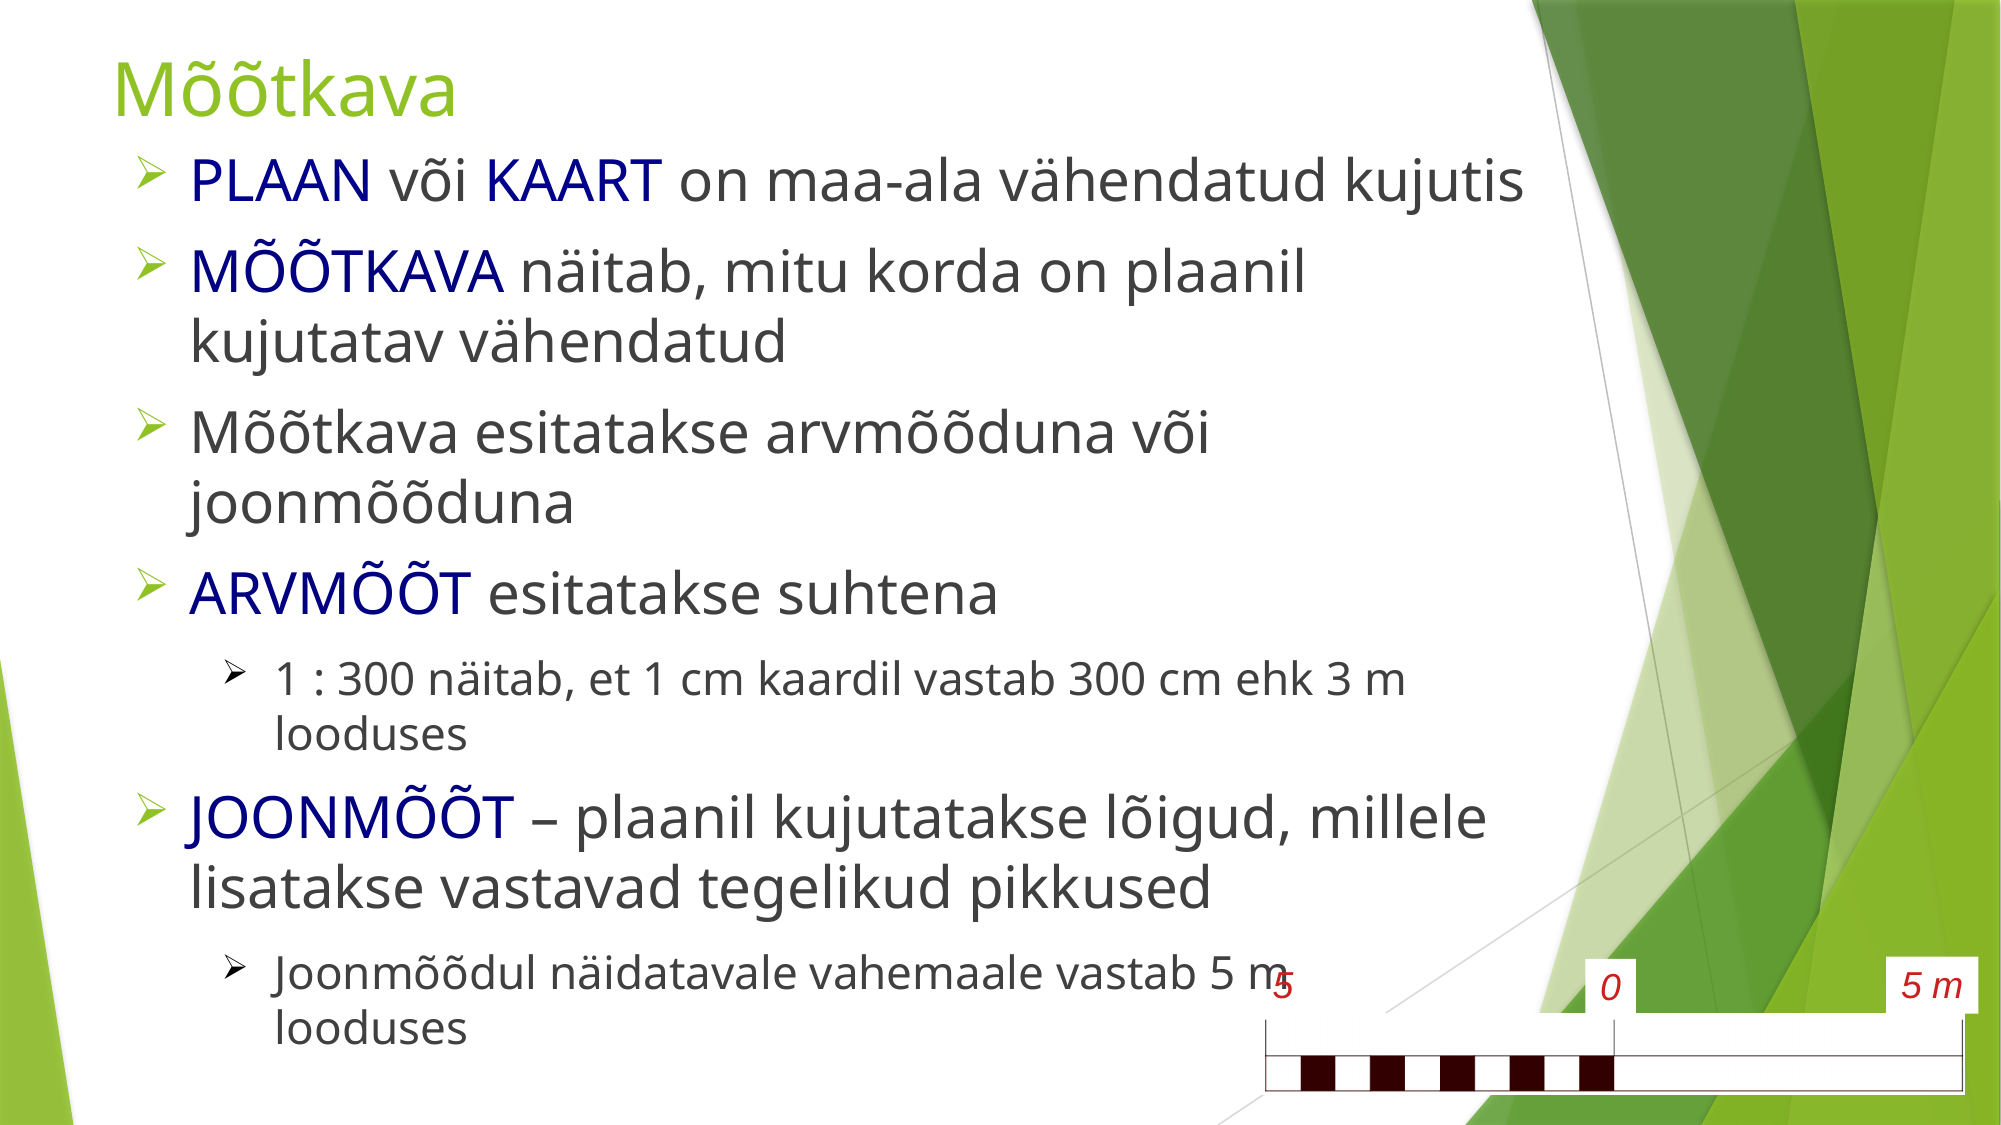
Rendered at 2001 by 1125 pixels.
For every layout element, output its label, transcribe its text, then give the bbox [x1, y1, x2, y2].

picture [1257, 1013, 1965, 1095]
title Mõõtkava [96, 33, 1508, 251]
text_box 5 [1257, 956, 1309, 1013]
list PLAAN või KAART on maa-ala vähendatud kujutis MÕÕTKAVA näitab, mitu korda on plaanil kujutatav vähendatud Mõõtkava esitatakse arvmõõduna või joonmõõduna ARVMÕÕT esitatakse suhtena 1 : 300 näitab, et 1 cm kaardil vastab 300 cm ehk 3 m looduses JOONMÕÕT – plaanil kujutatakse lõigud, millele lisatakse vastavad tegelikud pikkused Joonmõõdul näidatavale vahemaale vastab 5 m looduses [118, 135, 1575, 1043]
text_box 0 [1585, 958, 1636, 1013]
text_box 5 m [1886, 956, 1979, 1014]
